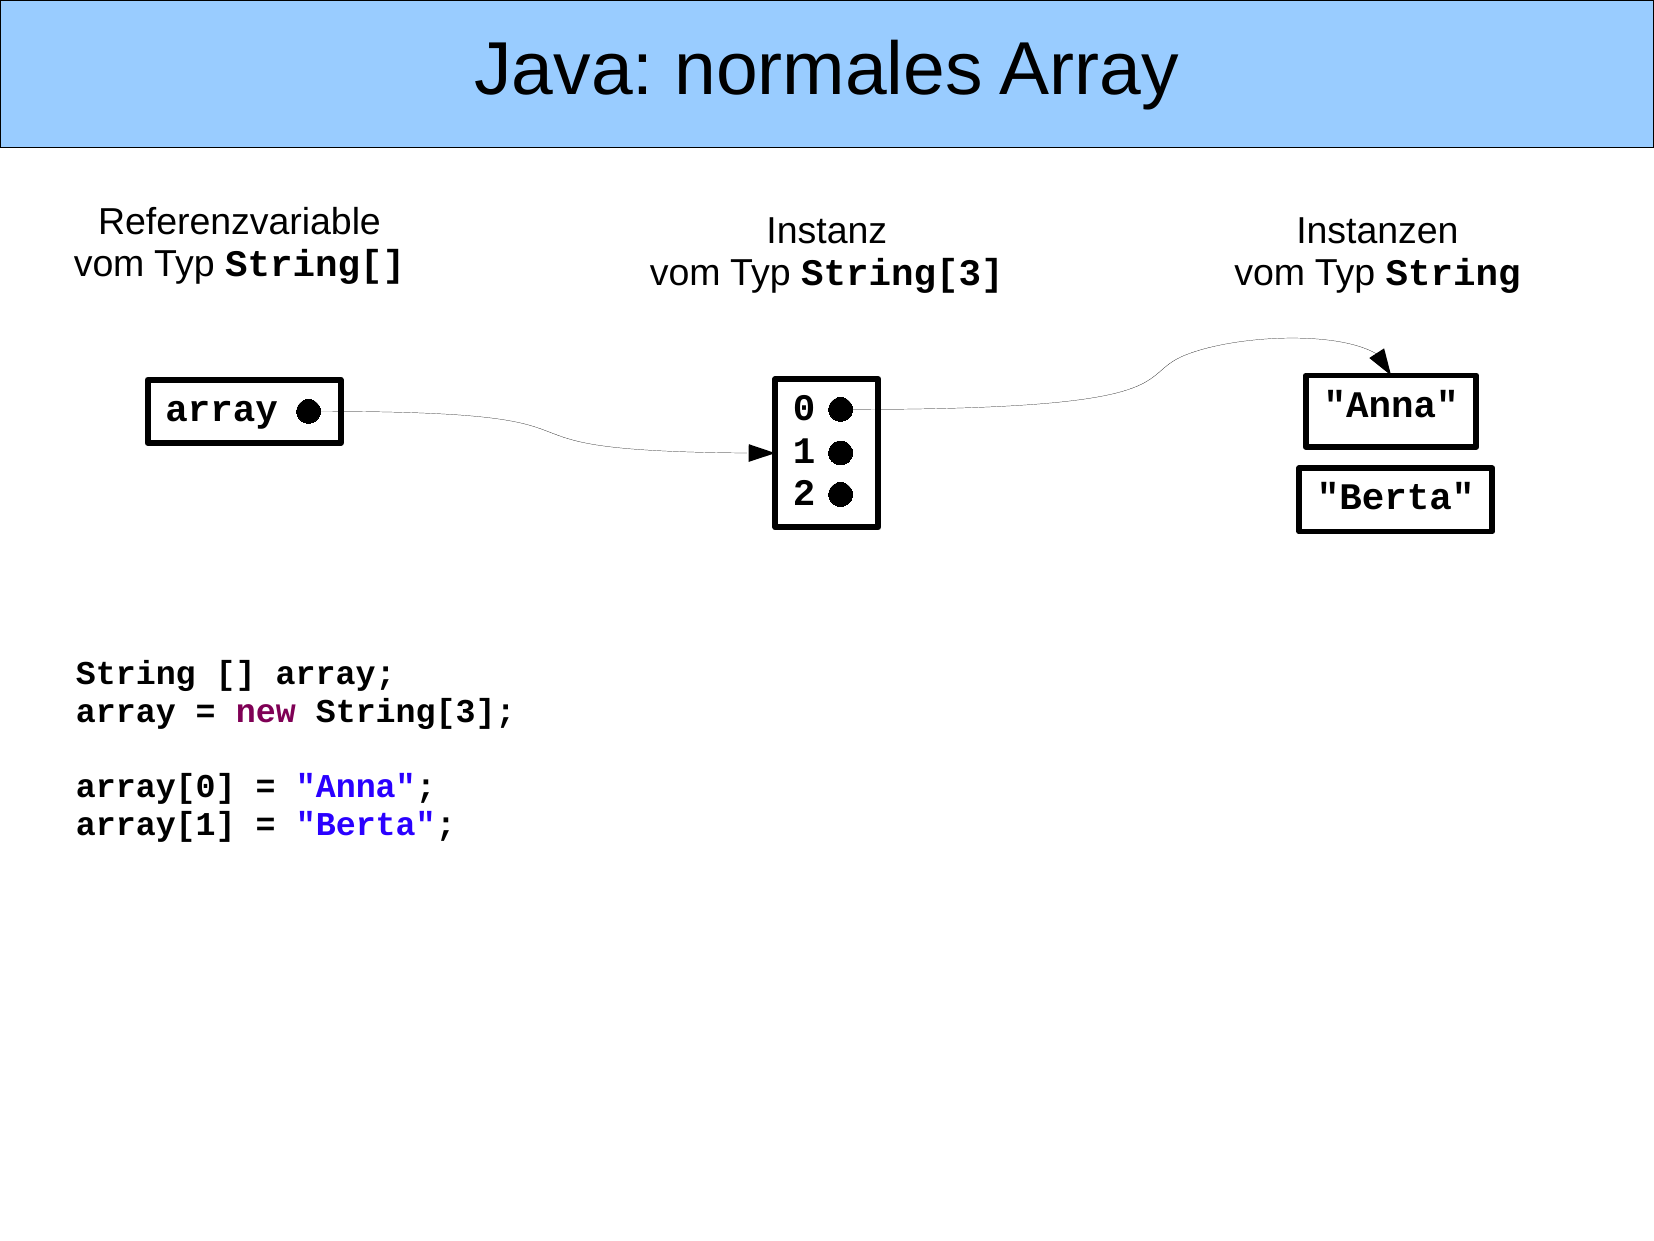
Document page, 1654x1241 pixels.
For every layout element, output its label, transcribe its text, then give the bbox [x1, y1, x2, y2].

text_box Instanzen vom Typ String [1219, 202, 1536, 305]
text_box array [147, 379, 341, 443]
text_box [296, 399, 321, 424]
text_box [828, 441, 853, 465]
text_box 0 1 2 [775, 379, 879, 528]
text_box Java: normales Array [459, 19, 1194, 119]
text_box [828, 482, 853, 507]
text_box [828, 397, 853, 422]
text_box "Anna" [1305, 375, 1477, 447]
text_box Instanz vom Typ String[3] [635, 202, 1019, 305]
text_box String [] array; array = new String[3]; array[0] = "Anna"; array[1] = "Berta"; [61, 649, 531, 890]
text_box [0, 0, 1654, 148]
text_box "Berta" [1299, 468, 1493, 532]
text_box Referenzvariable vom Typ String[] [59, 193, 420, 296]
